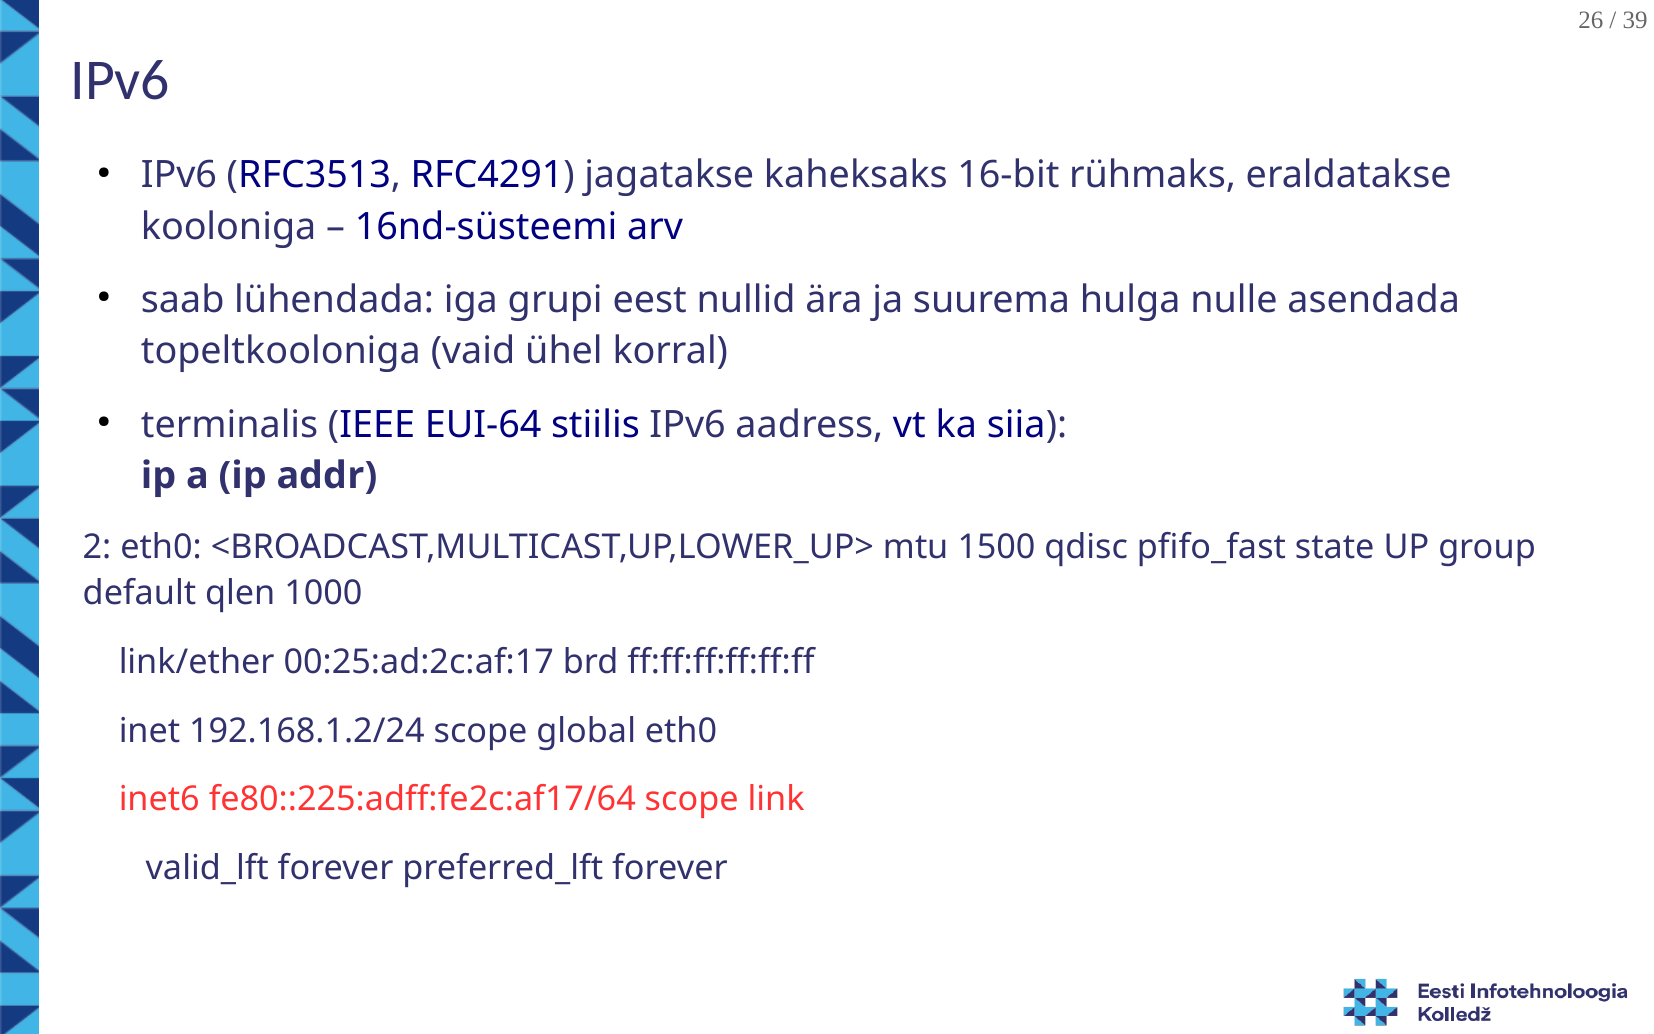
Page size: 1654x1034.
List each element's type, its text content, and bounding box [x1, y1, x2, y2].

list IPv6 (RFC3513, RFC4291) jagatakse kaheksaks 16-bit rühmaks, eraldatakse kooloniga – 16nd-süsteemi arv saab lühendada: iga grupi eest nullid ära ja suurema hulga nulle asendada topeltkooloniga (vaid ühel korral) terminalis (IEEE EUI-64 stiilis IPv6 aadress, vt ka siia): ip a (ip addr) 2: eth0: <BROADCAST,MULTICAST,UP,LOWER_UP> mtu 1500 qdisc pfifo_fast state UP group default qlen 1000 link/ether 00:25:ad:2c:af:17 brd ff:ff:ff:ff:ff:ff inet 192.168.1.2/24 scope global eth0 inet6 fe80::225:adff:fe2c:af17/64 scope link valid_lft forever preferred_lft forever [82, 147, 1595, 891]
title IPv6 [70, 41, 1630, 130]
